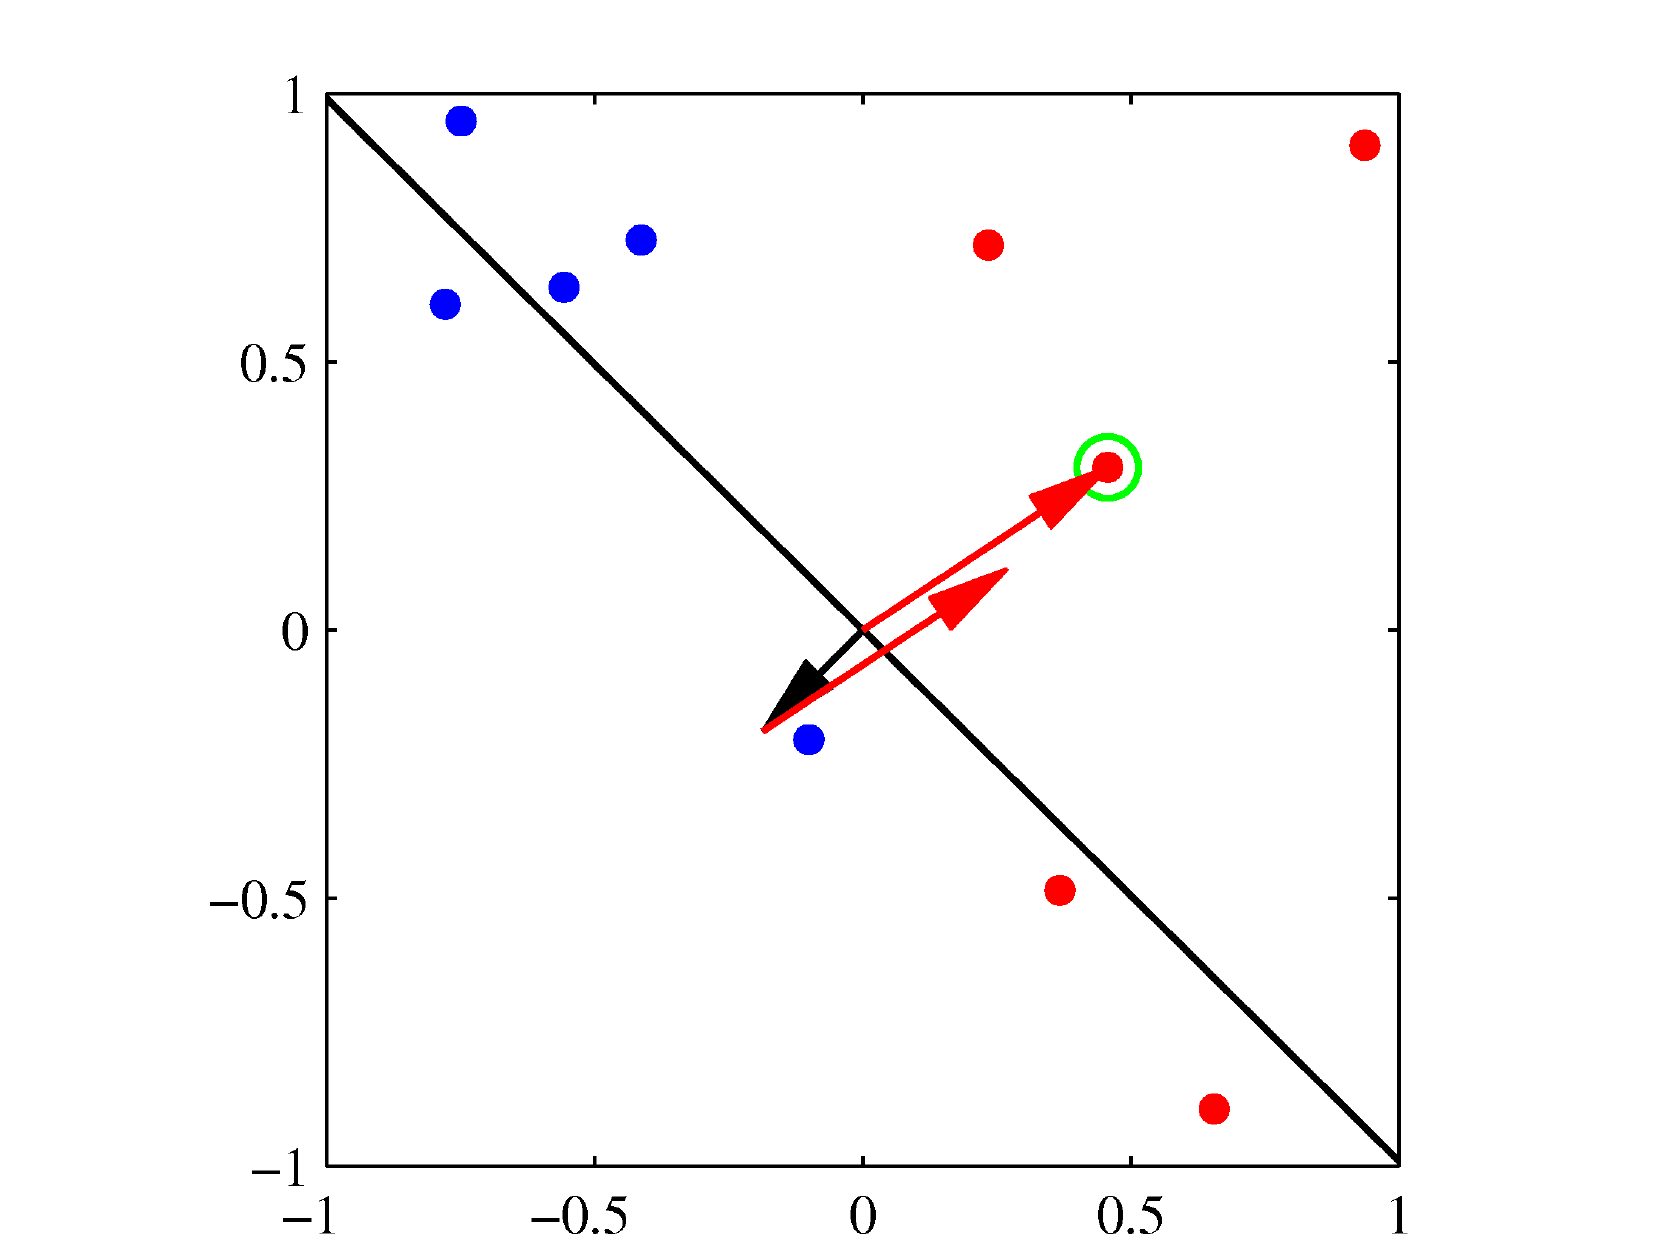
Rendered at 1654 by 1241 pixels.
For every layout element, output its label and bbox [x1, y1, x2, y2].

picture [197, 4, 1462, 1241]
